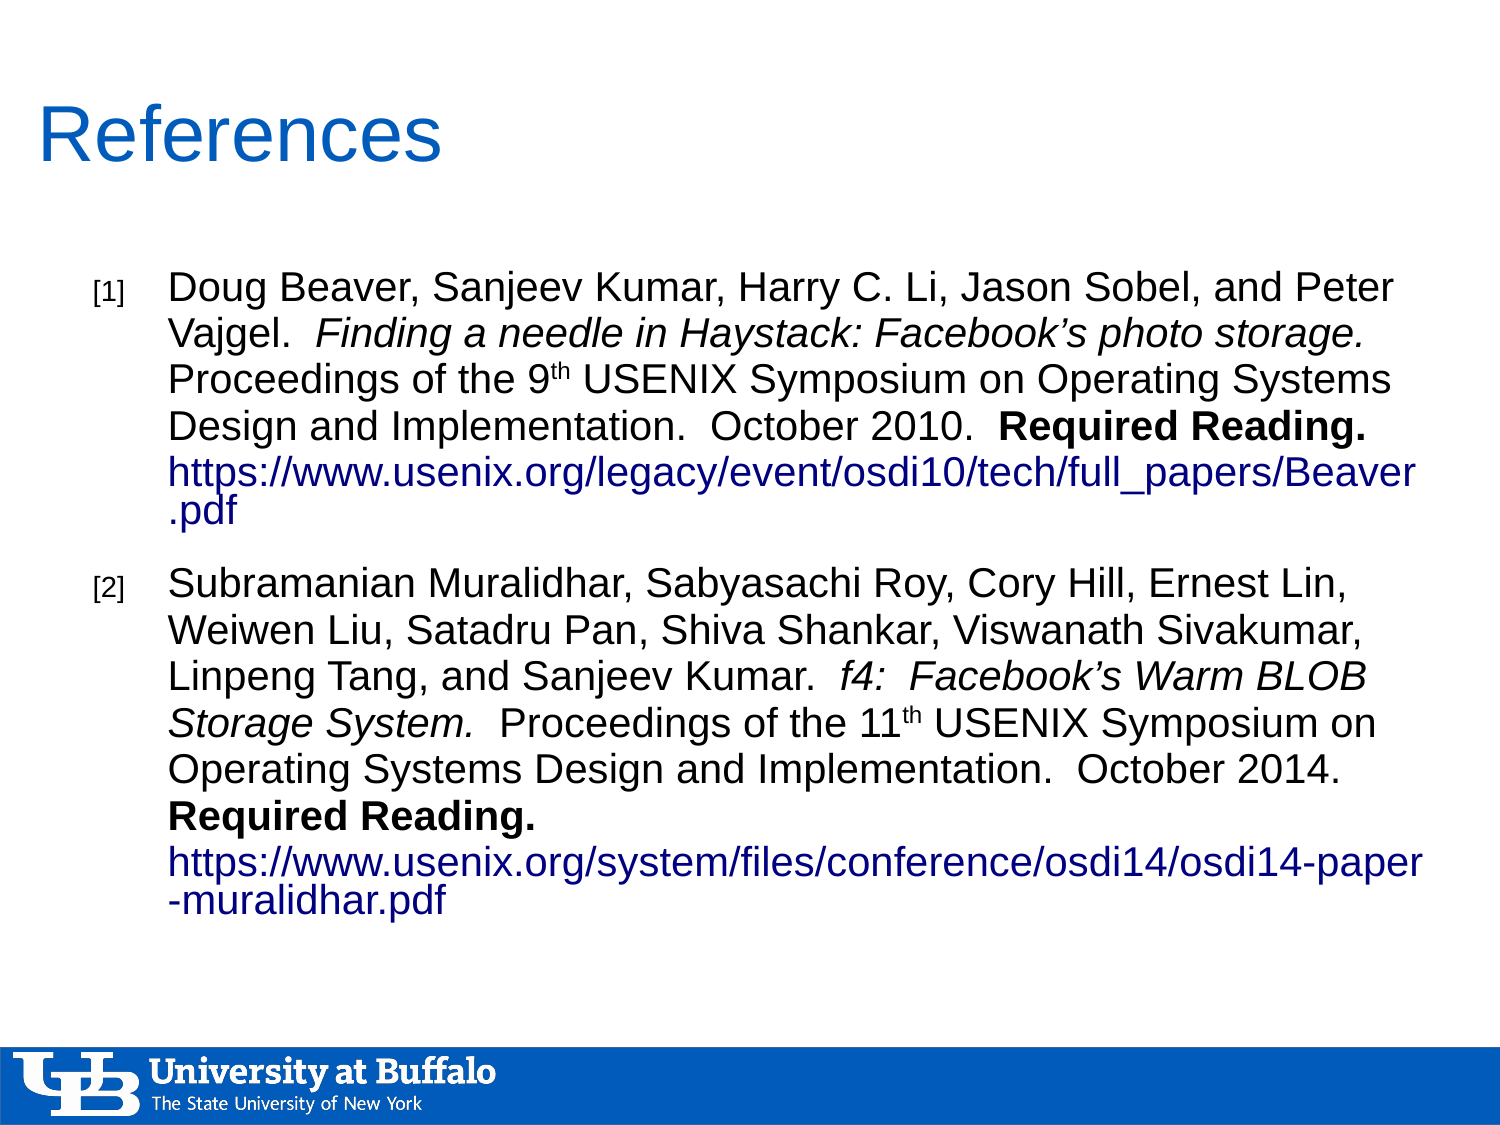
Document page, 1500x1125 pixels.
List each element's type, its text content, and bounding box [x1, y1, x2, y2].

picture [13, 1052, 496, 1116]
title References [37, 89, 1388, 179]
list Doug Beaver, Sanjeev Kumar, Harry C. Li, Jason Sobel, and Peter Vajgel. Finding a needle in Haystack: Facebook’s photo storage. Proceedings of the 9th USENIX Symposium on Operating Systems Design and Implementation. October 2010. Required Reading. https://www.usenix.org/legacy/event/osdi10/tech/full_papers/Beaver.pdf Subramanian Muralidhar, Sabyasachi Roy, Cory Hill, Ernest Lin, Weiwen Liu, Satadru Pan, Shiva Shankar, Viswanath Sivakumar, Linpeng Tang, and Sanjeev Kumar. f4: Facebook’s Warm BLOB Storage System. Proceedings of the 11th USENIX Symposium on Operating Systems Design and Implementation. October 2014. Required Reading. https://www.usenix.org/system/files/conference/osdi14/osdi14-paper-muralidhar.pdf [75, 263, 1425, 916]
